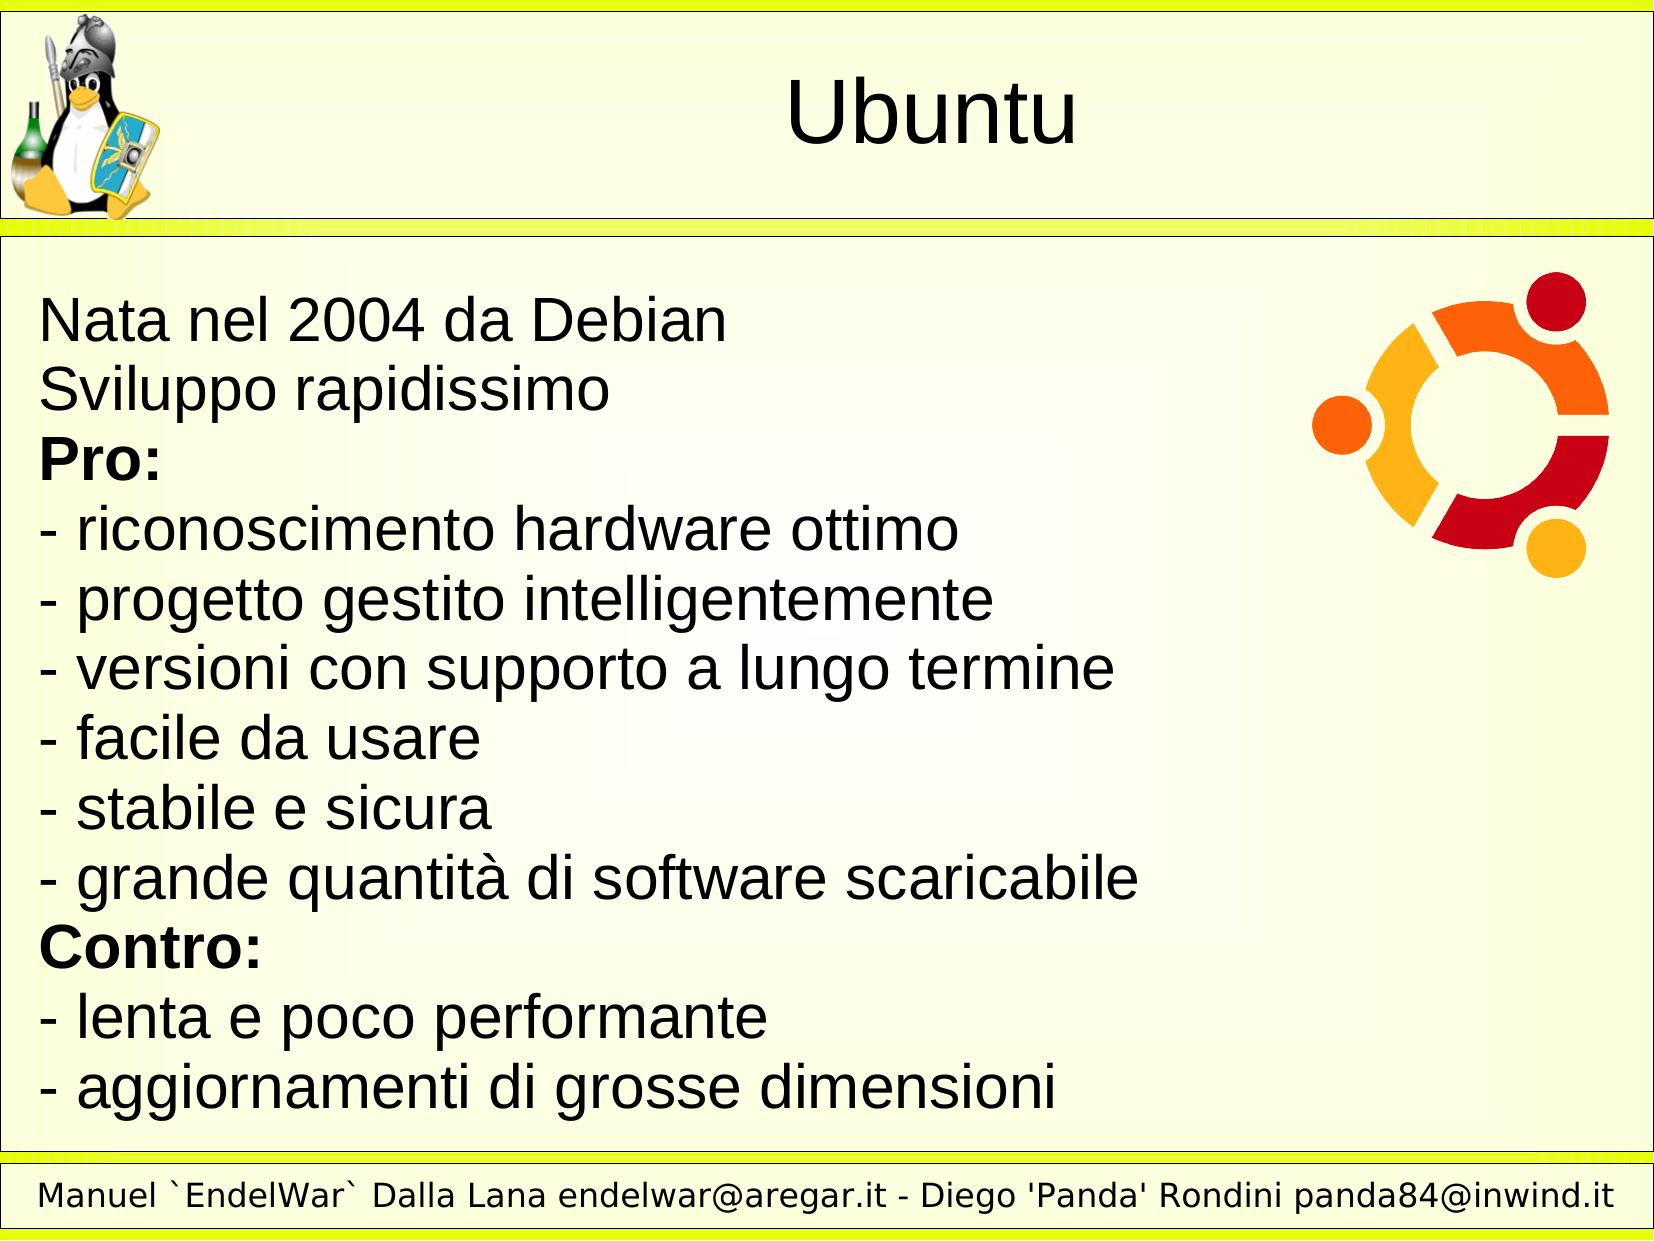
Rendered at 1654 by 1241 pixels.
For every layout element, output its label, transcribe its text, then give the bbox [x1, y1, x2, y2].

subtitle Nata nel 2004 da Debian Sviluppo rapidissimo Pro: - riconoscimento hardware ottimo - progetto gestito intelligentemente - versioni con supporto a lungo termine - facile da usare - stabile e sicura - grande quantità di software scaricabile Contro: - lenta e poco performante - aggiornamenti di grosse dimensioni [20, 272, 1633, 1134]
picture [1312, 272, 1609, 578]
picture [11, 14, 160, 220]
title Ubuntu [228, 31, 1636, 194]
